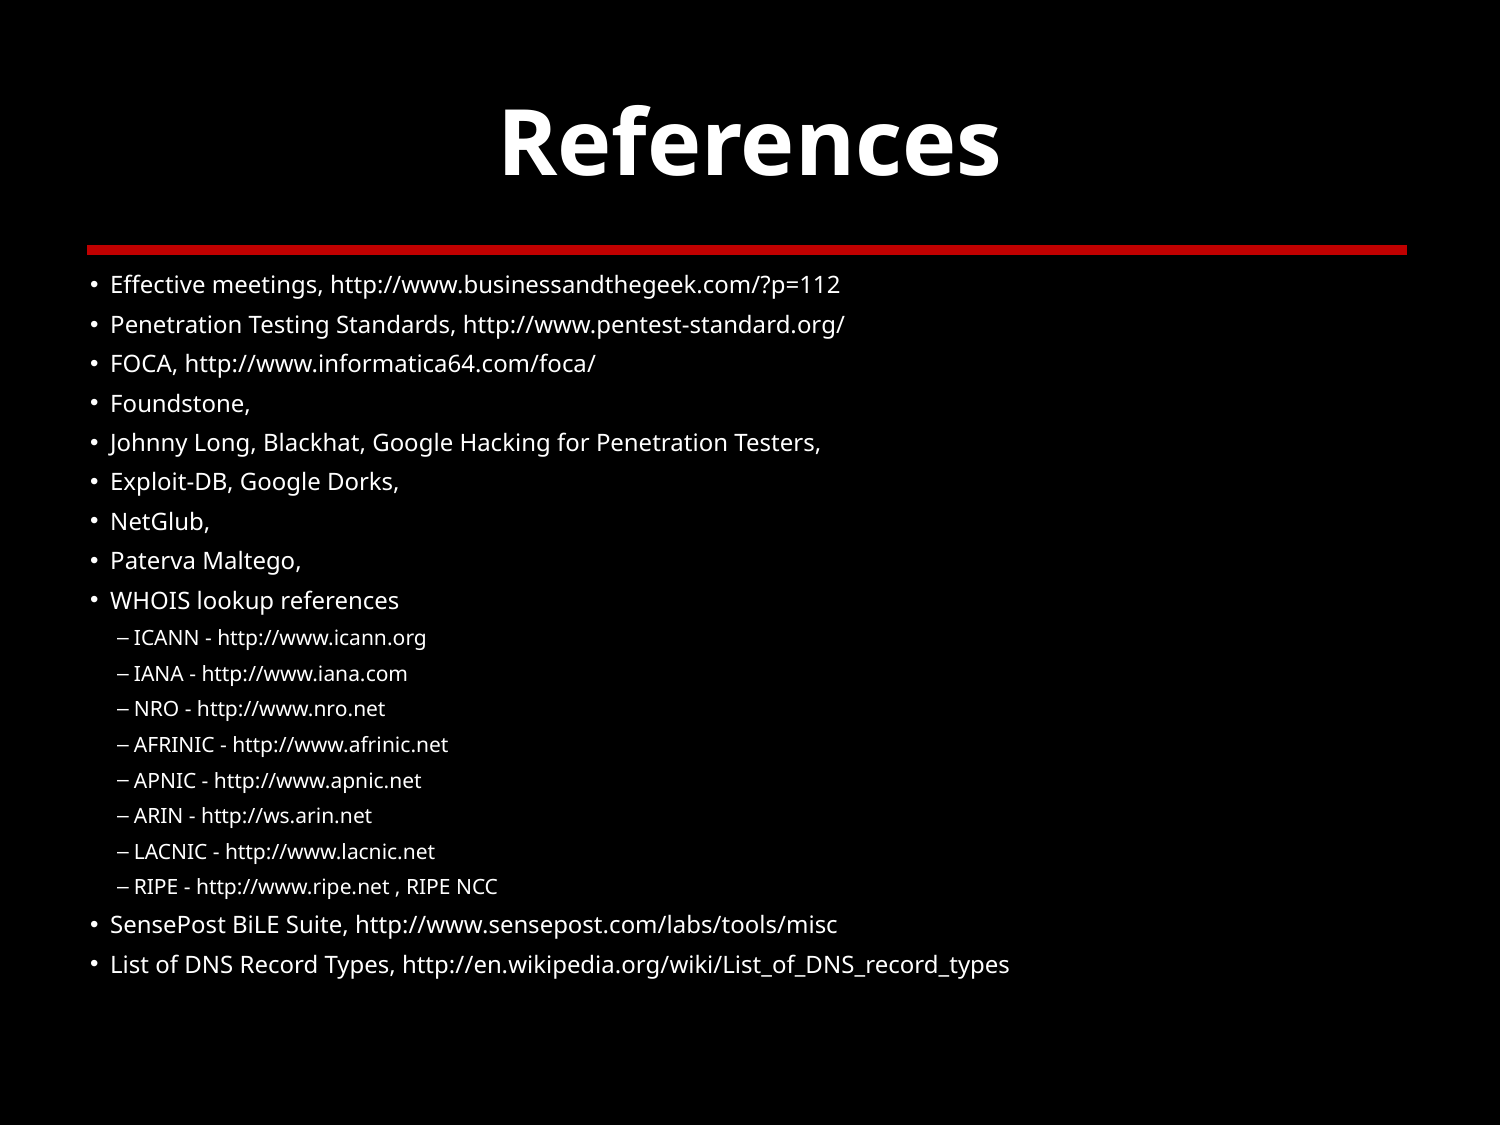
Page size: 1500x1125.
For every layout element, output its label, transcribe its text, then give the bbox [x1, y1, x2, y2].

list Effective meetings, http://www.businessandthegeek.com/?p=112 Penetration Testing Standards, http://www.pentest-standard.org/ FOCA, http://www.informatica64.com/foca/ Foundstone, Johnny Long, Blackhat, Google Hacking for Penetration Testers, Exploit-DB, Google Dorks, NetGlub, Paterva Maltego, WHOIS lookup references ICANN - http://www.icann.org IANA - http://www.iana.com NRO - http://www.nro.net AFRINIC - http://www.afrinic.net APNIC - http://www.apnic.net ARIN - http://ws.arin.net LACNIC - http://www.lacnic.net RIPE - http://www.ripe.net , RIPE NCC SensePost BiLE Suite, http://www.sensepost.com/labs/tools/misc List of DNS Record Types, http://en.wikipedia.org/wiki/List_of_DNS_record_types [75, 262, 1425, 1005]
title References [75, 45, 1425, 233]
